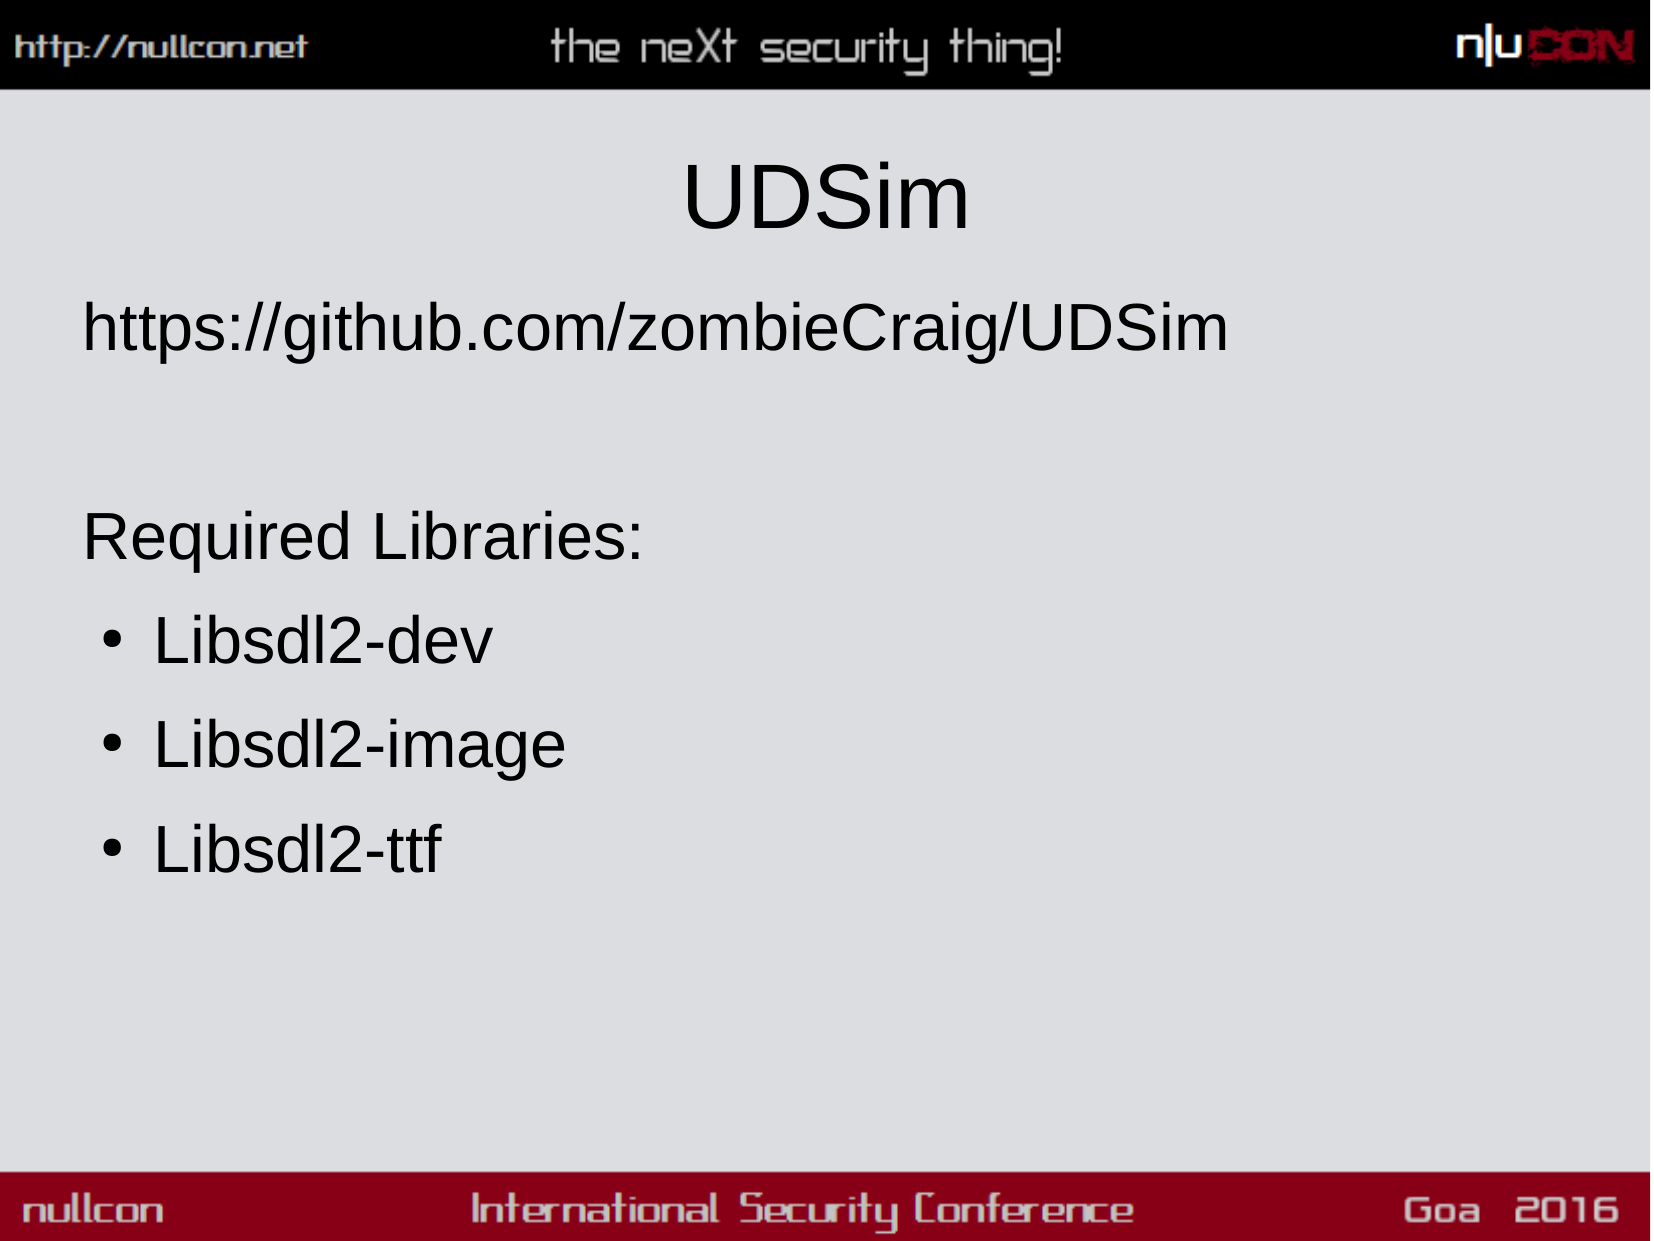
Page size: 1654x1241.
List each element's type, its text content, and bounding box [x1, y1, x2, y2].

title UDSim [82, 92, 1571, 290]
picture [0, 0, 1651, 1241]
list https://github.com/zombieCraig/UDSim Required Libraries: Libsdl2-dev Libsdl2-image Libsdl2-ttf [82, 290, 1571, 1010]
